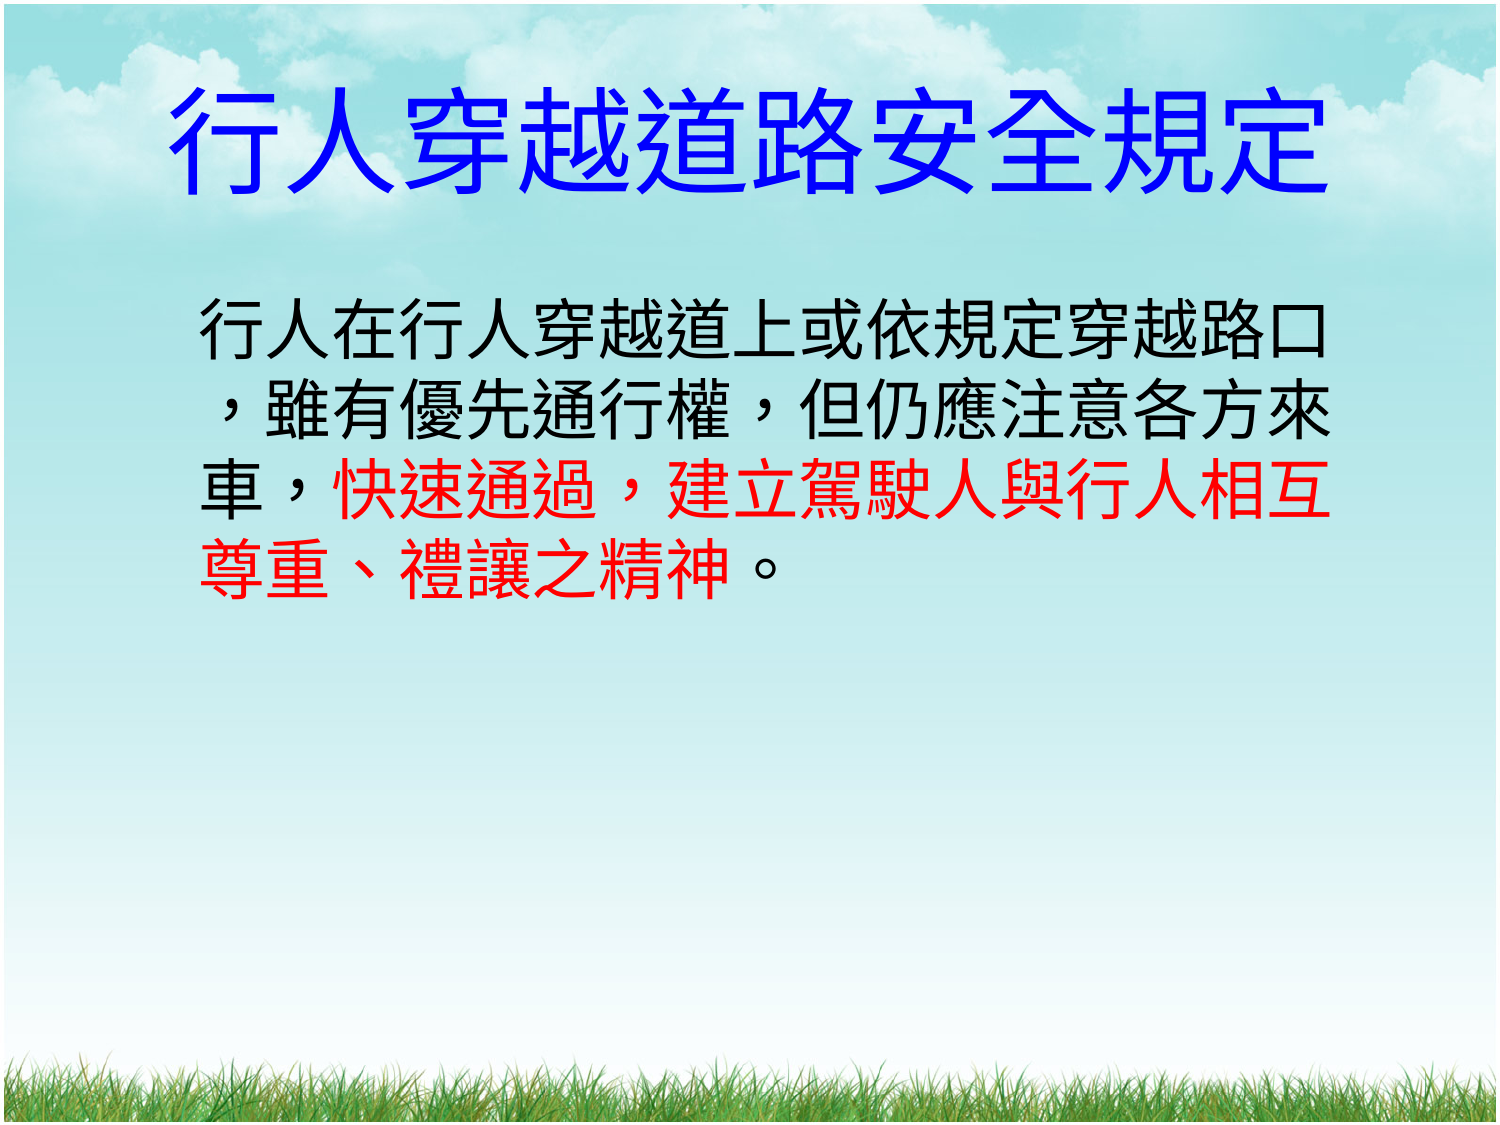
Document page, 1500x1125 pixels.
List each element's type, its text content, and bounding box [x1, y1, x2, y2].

list 行人在行人穿越道上或依規定穿越路口，雖有優先通行權，但仍應注意各方來車，快速通過，建立駕駛人與行人相互尊重、禮讓之精神。 [183, 280, 1353, 634]
picture [0, 0, 1500, 1125]
title 行人穿越道路安全規定 [75, 45, 1426, 233]
